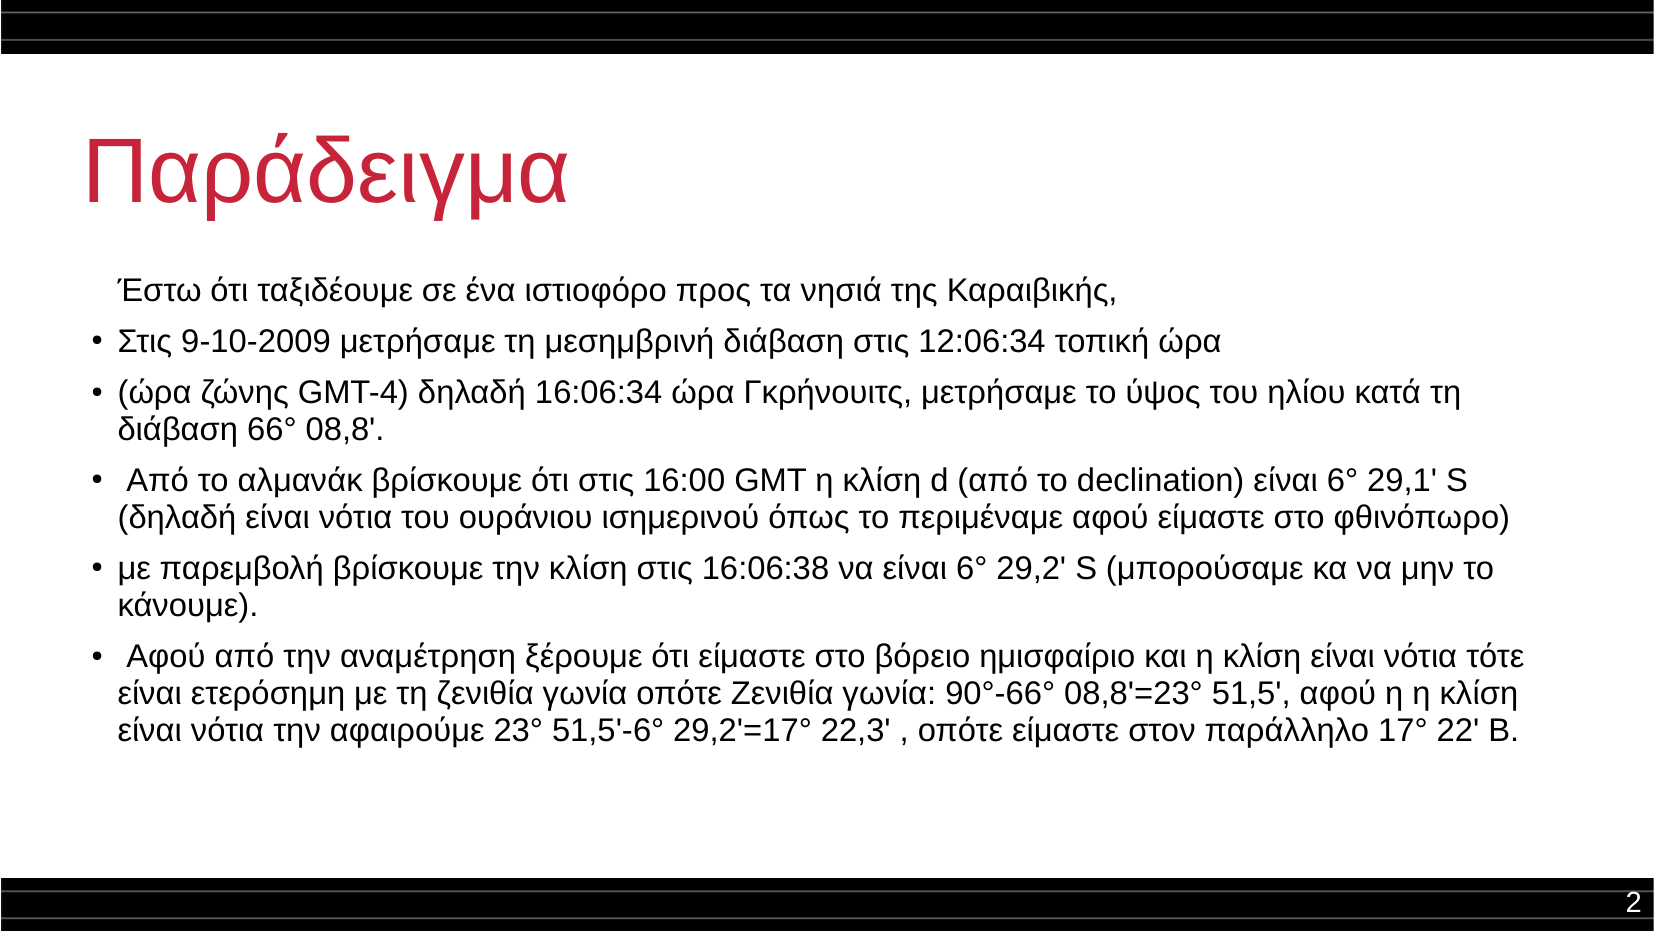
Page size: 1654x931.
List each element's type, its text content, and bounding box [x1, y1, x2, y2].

picture [1, 0, 1654, 54]
picture [1, 878, 1654, 931]
title Παράδειγμα [82, 92, 1571, 249]
list Έστω ότι ταξιδέουμε σε ένα ιστιοφόρο προς τα νησιά της Καραιβικής, Στις 9-10-2009 μετρήσαμε τη μεσημβρινή διάβαση στις 12:06:34 τοπική ώρα (ώρα ζώνης GMT-4) δηλαδή 16:06:34 ώρα Γκρήνουιτς, μετρήσαμε το ύψος του ηλίου κατά τη διάβαση 66° 08,8'. Από το αλμανάκ βρίσκουμε ότι στις 16:00 GMT η κλίση d (από το declination) είναι 6° 29,1' S (δηλαδή είναι νότια του ουράνιου ισημερινού όπως το περιμέναμε αφού είμαστε στο φθινόπωρο) με παρεμβολή βρίσκουμε την κλίση στις 16:06:38 να είναι 6° 29,2' S (μπορούσαμε κα να μην το κάνουμε). Αφού από την αναμέτρηση ξέρουμε ότι είμαστε στο βόρειο ημισφαίριο και η κλίση είναι νότια τότε είναι ετερόσημη με τη ζενιθία γωνία οπότε Ζενιθία γωνία: 90°-66° 08,8'=23° 51,5', αφού η η κλίση είναι νότια την αφαιρούμε 23° 51,5'-6° 29,2'=17° 22,3' , οπότε είμαστε στον παράλληλο 17° 22' Β. [82, 271, 1571, 758]
